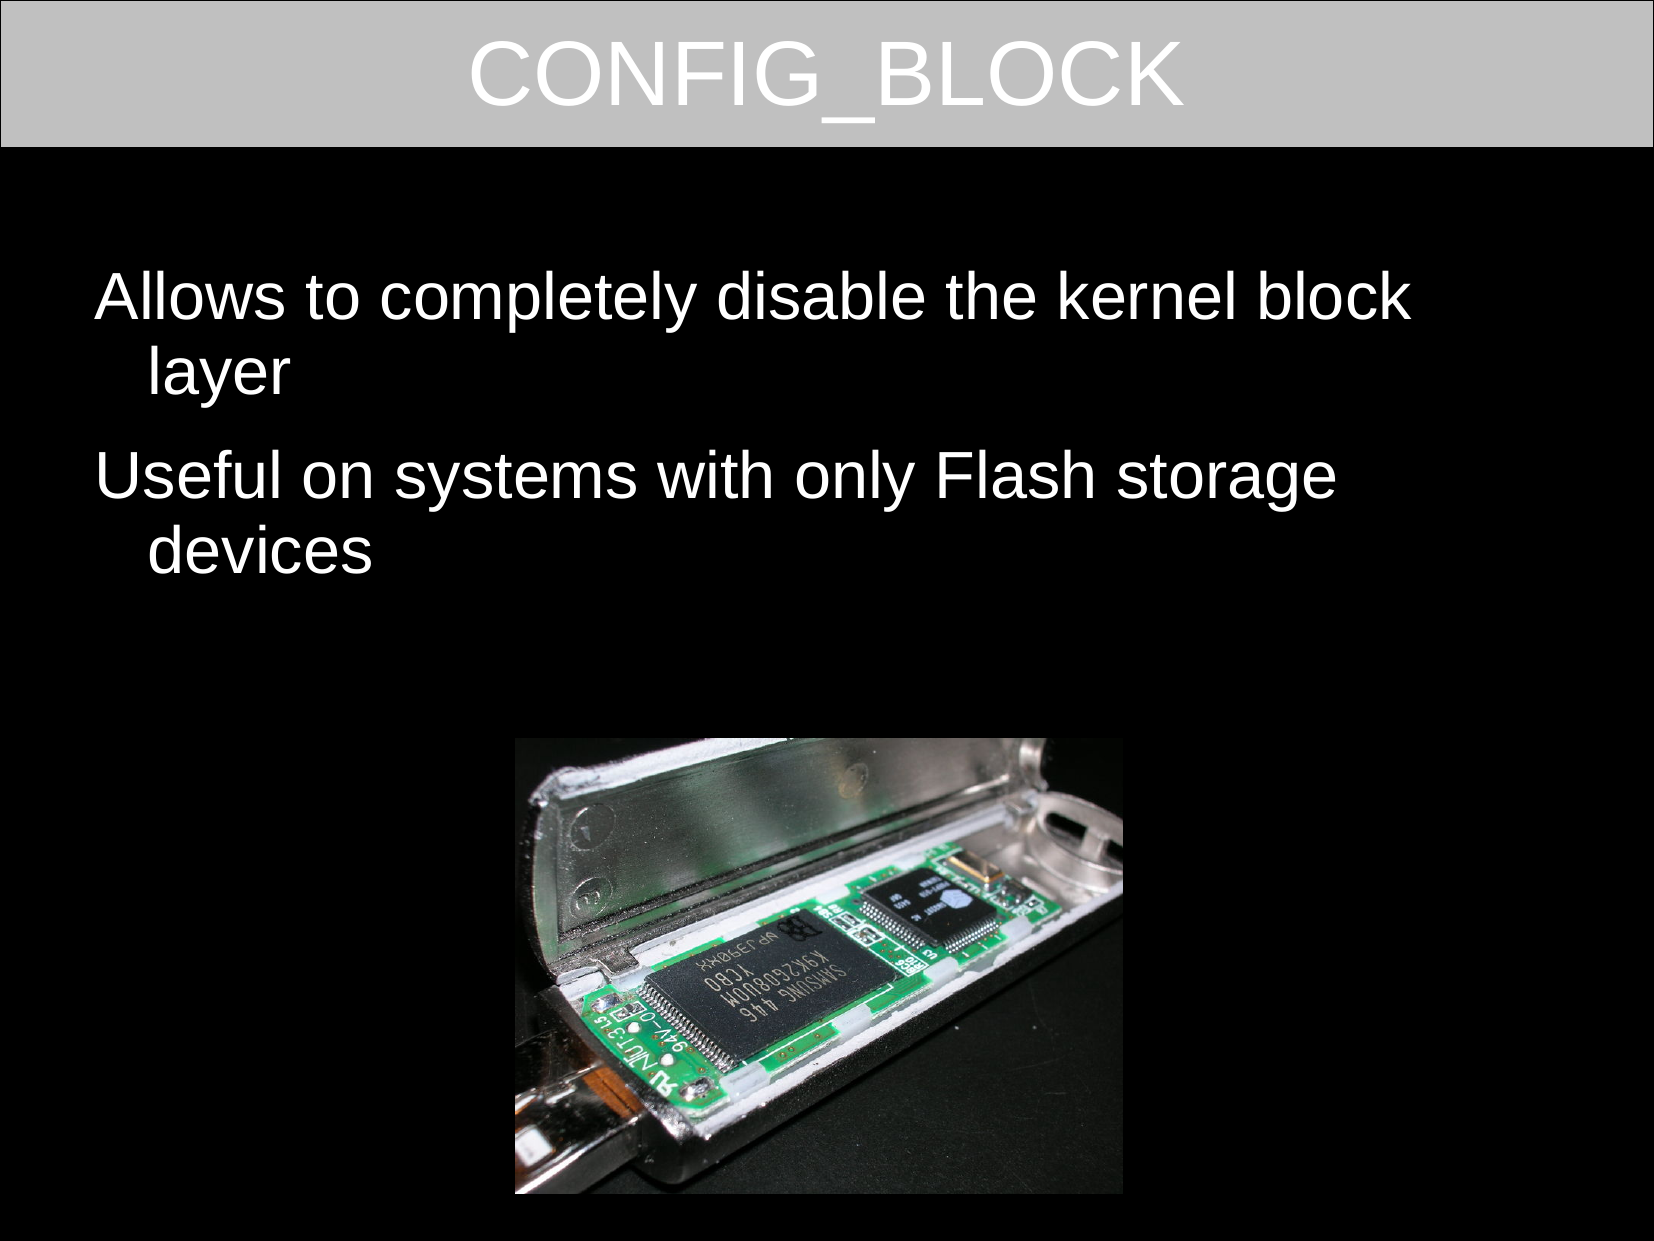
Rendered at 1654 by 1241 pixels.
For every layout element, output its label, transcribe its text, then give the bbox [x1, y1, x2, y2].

list Allows to completely disable the kernel block layer Useful on systems with only Flash storage devices [76, 259, 1565, 1063]
title CONFIG_BLOCK [0, 0, 1654, 148]
picture [515, 738, 1123, 1194]
